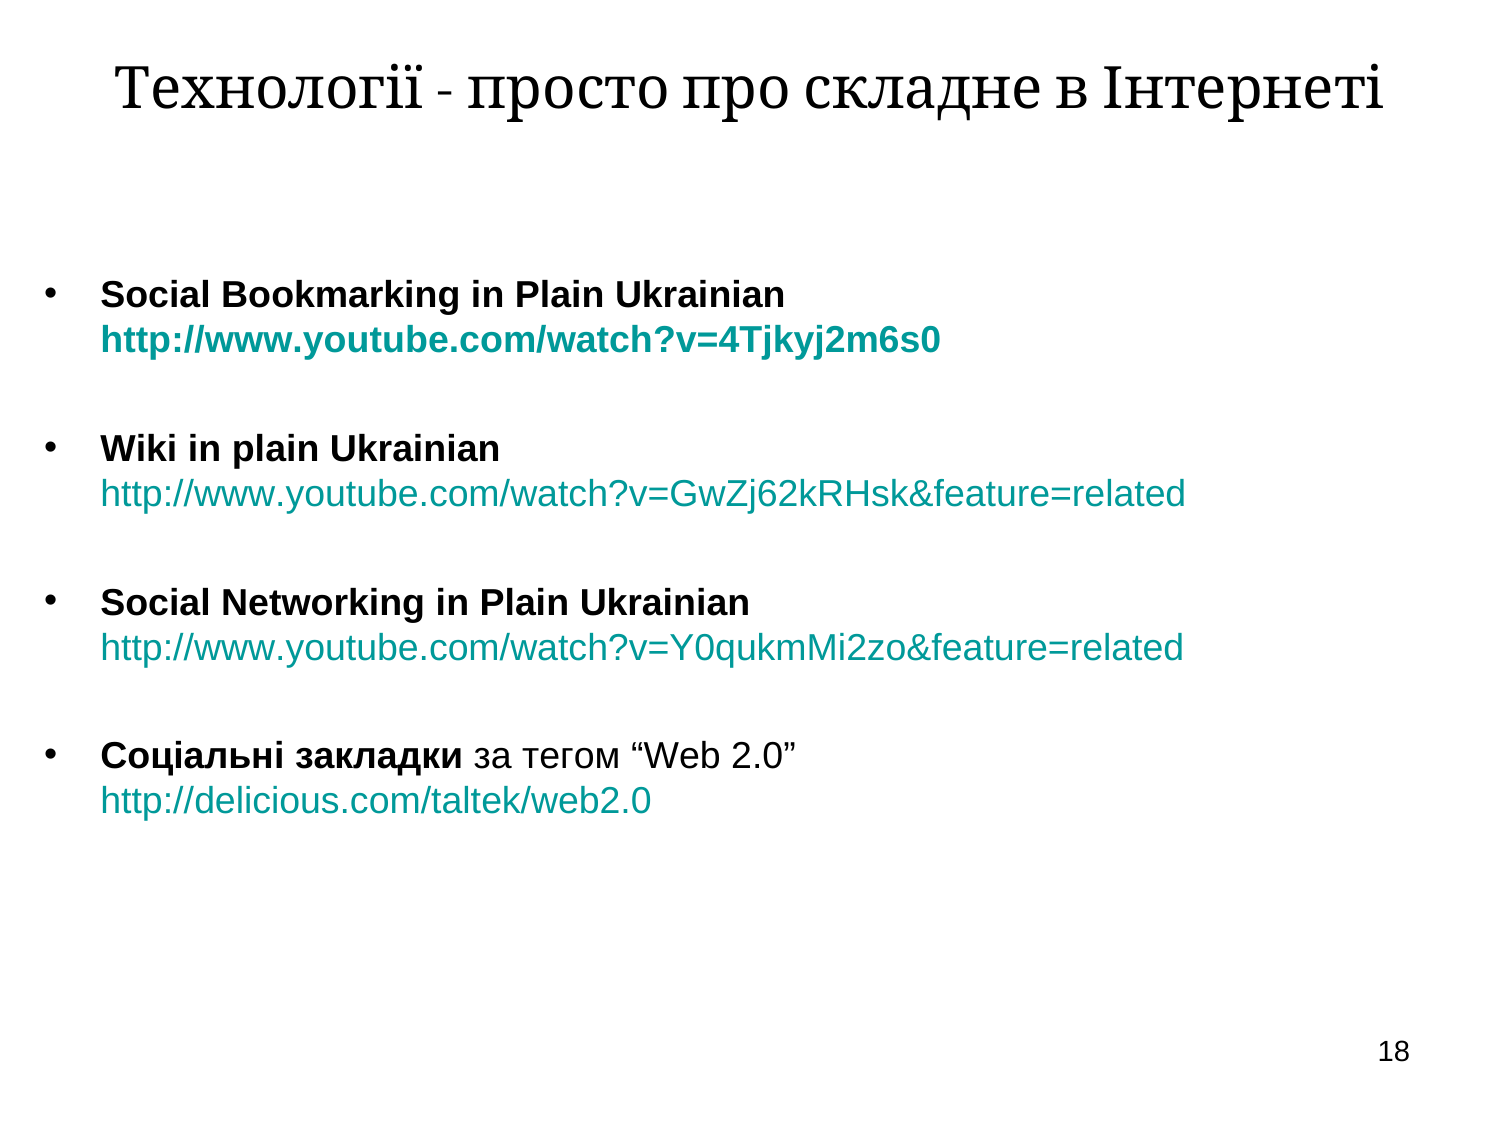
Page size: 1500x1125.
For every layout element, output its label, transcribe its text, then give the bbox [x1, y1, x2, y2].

list Social Bookmarking in Plain Ukrainian http://www.youtube.com/watch?v=4Tjkyj2m6s0 Wiki in plain Ukrainian http://www.youtube.com/watch?v=GwZj62kRHsk&feature=related Social Networking in Plain Ukrainian http://www.youtube.com/watch?v=Y0qukmMi2zo&feature=related Соціальні закладки за тегом “Web 2.0” http://delicious.com/taltek/web2.0 [29, 262, 1471, 1005]
title Технології - просто про складне в Інтернеті [75, 42, 1426, 129]
